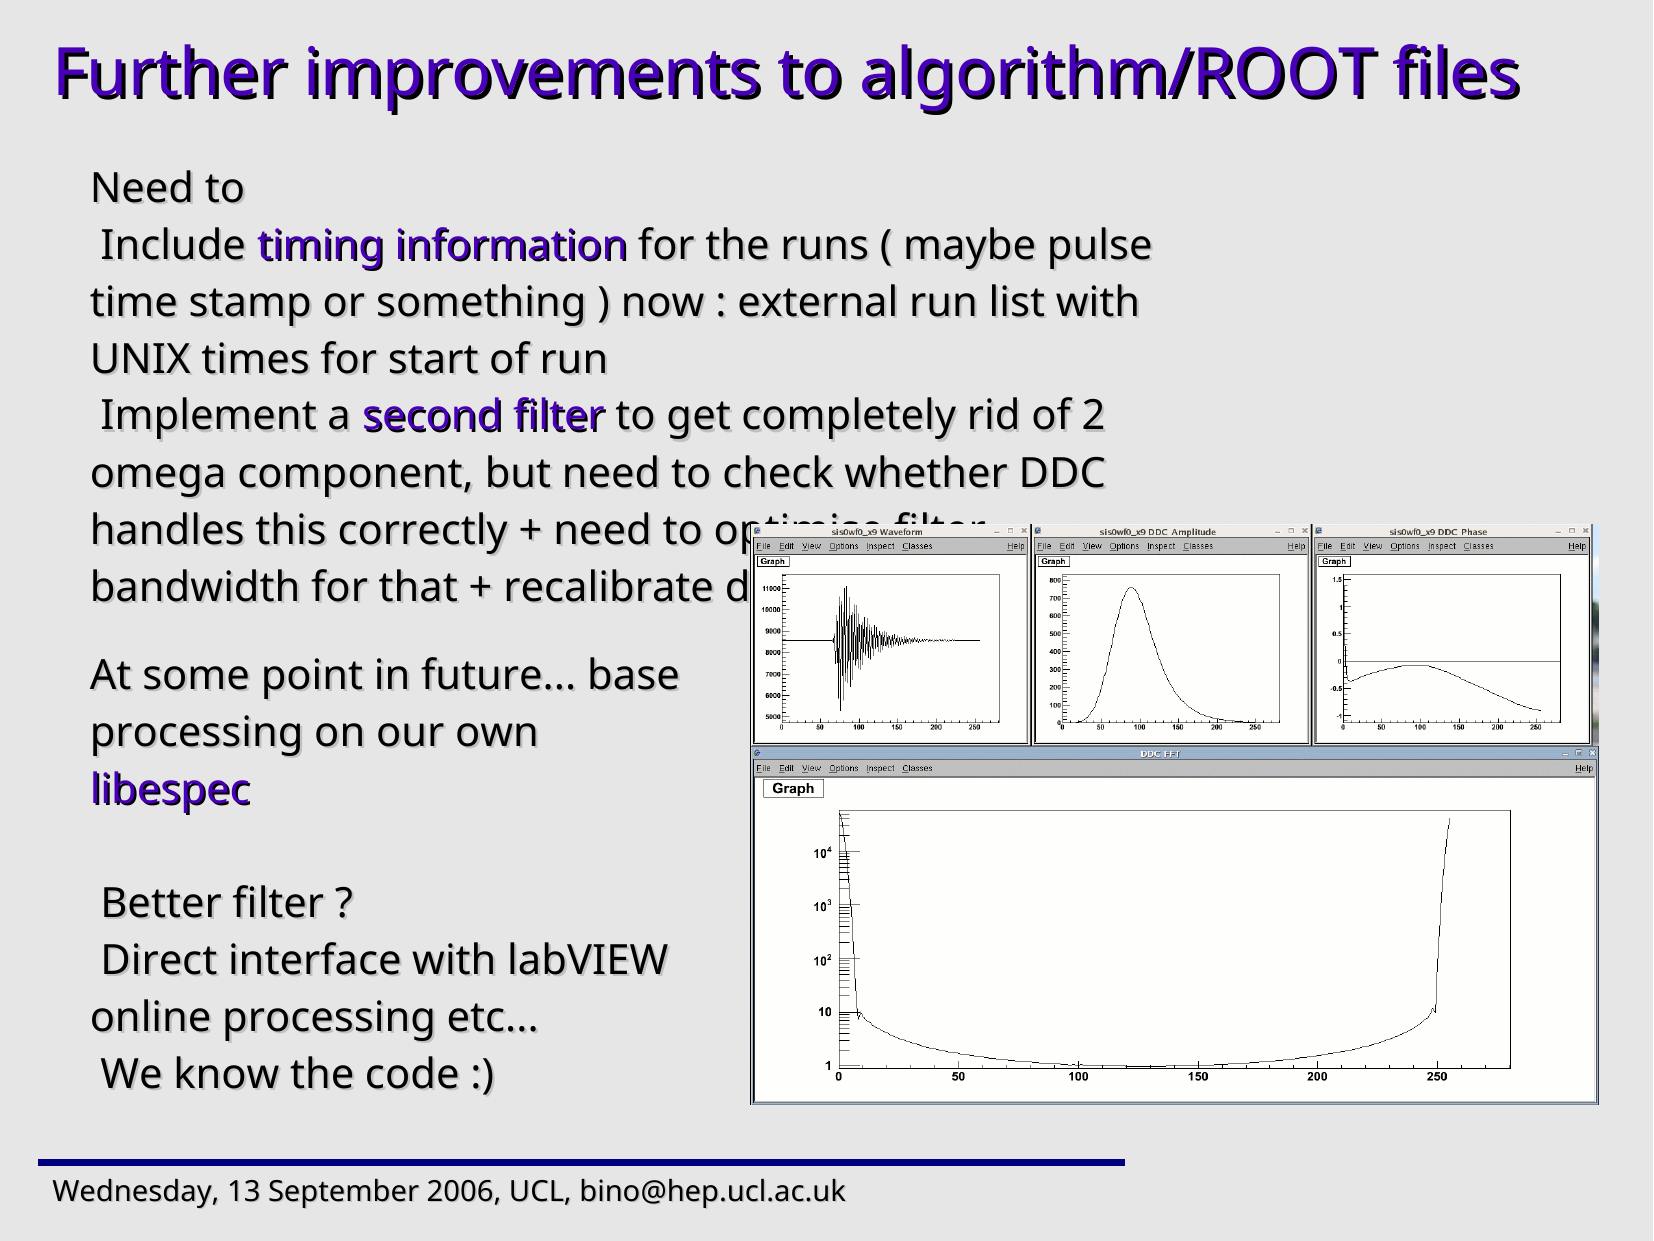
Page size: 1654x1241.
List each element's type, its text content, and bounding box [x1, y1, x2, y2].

text_box Further improvements to algorithm/ROOT files [37, 17, 1613, 113]
text_box Need to Include timing information for the runs ( maybe pulse time stamp or something ) now : external run list with UNIX times for start of run Implement a second filter to get completely rid of 2 omega component, but need to check whether DDC handles this correctly + need to optimise filter bandwidth for that + recalibrate data [75, 150, 1201, 567]
picture [750, 524, 1599, 1105]
text_box Wednesday, 13 September 2006, UCL, bino@hep.ucl.ac.uk [37, 1162, 901, 1213]
text_box At some point in future... base processing on our own libespec Better filter ? Direct interface with labVIEW online processing etc... We know the code :) [75, 637, 713, 1005]
